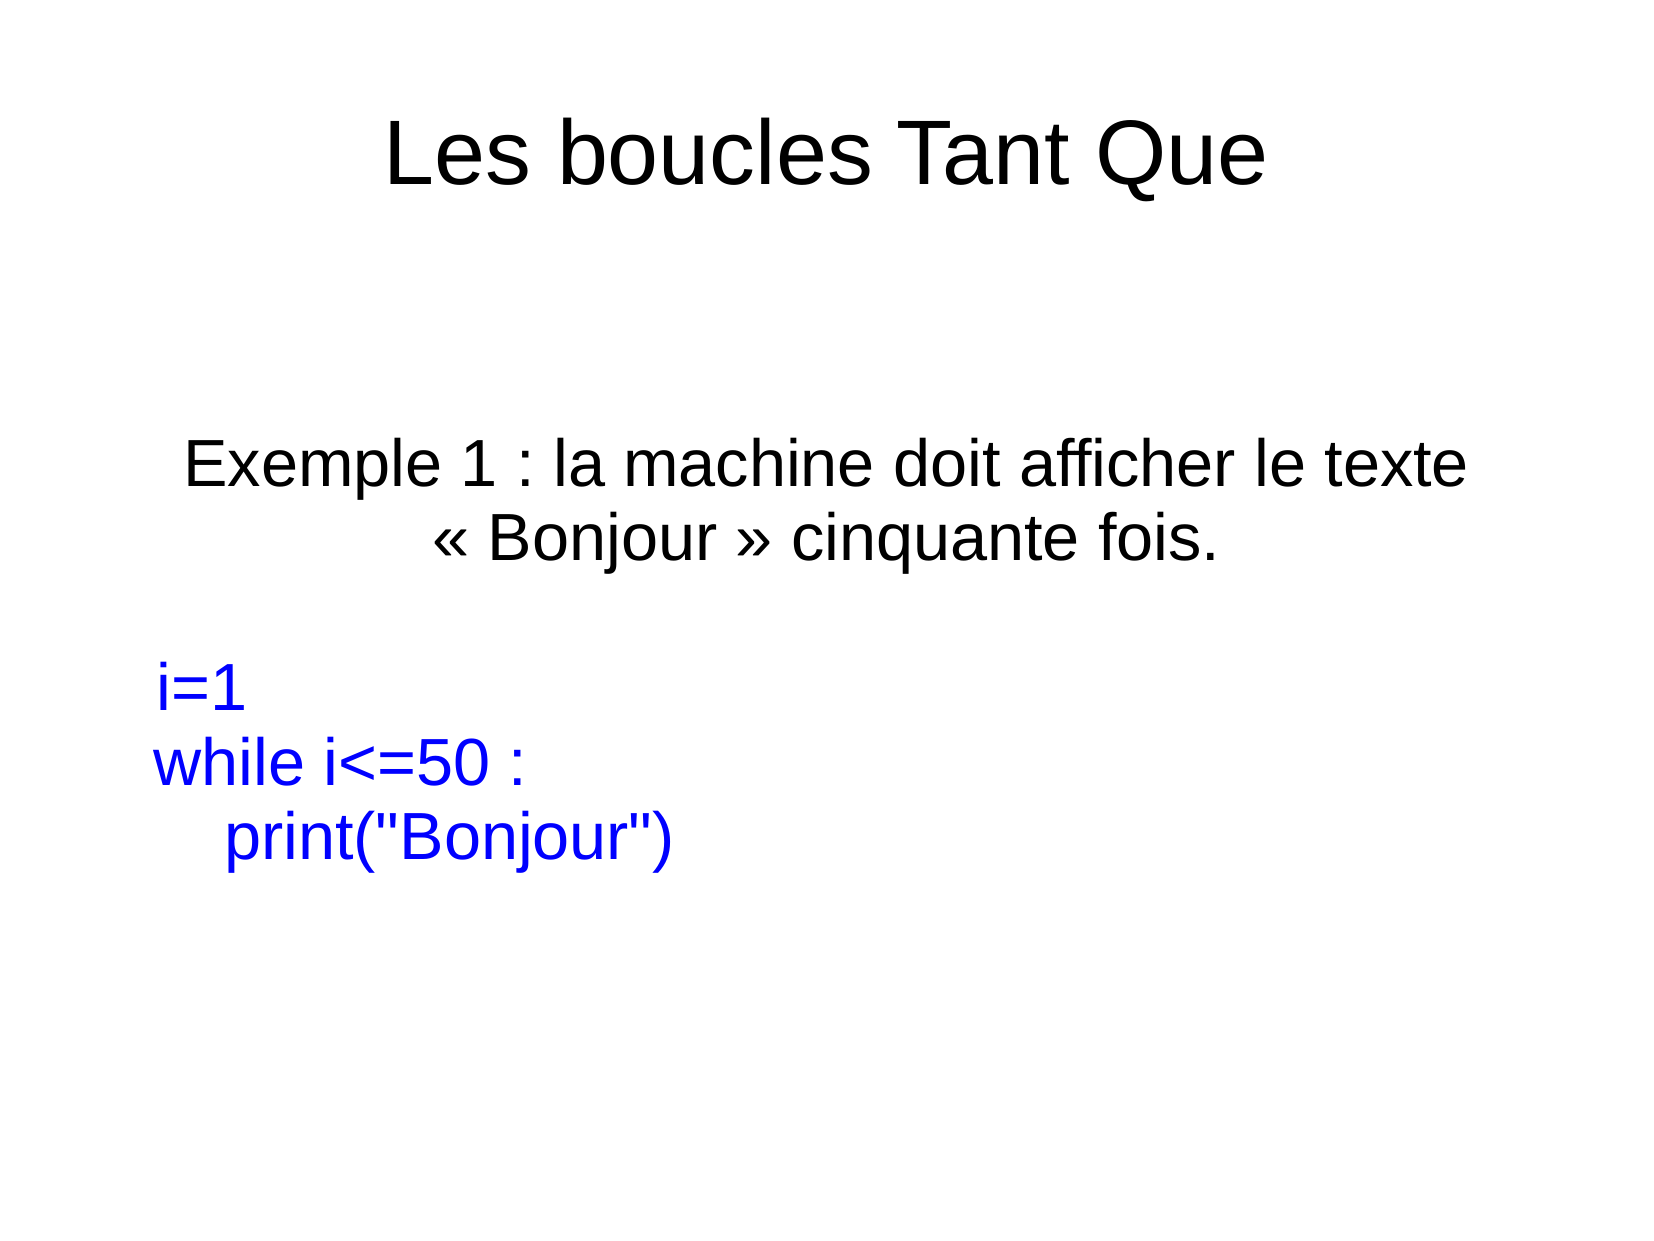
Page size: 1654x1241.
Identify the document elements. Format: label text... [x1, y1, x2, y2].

title Les boucles Tant Que [82, 49, 1571, 257]
subtitle Exemple 1 : la machine doit afficher le texte « Bonjour » cinquante fois. i=1 while i<=50 : print("Bonjour") [82, 290, 1571, 1010]
